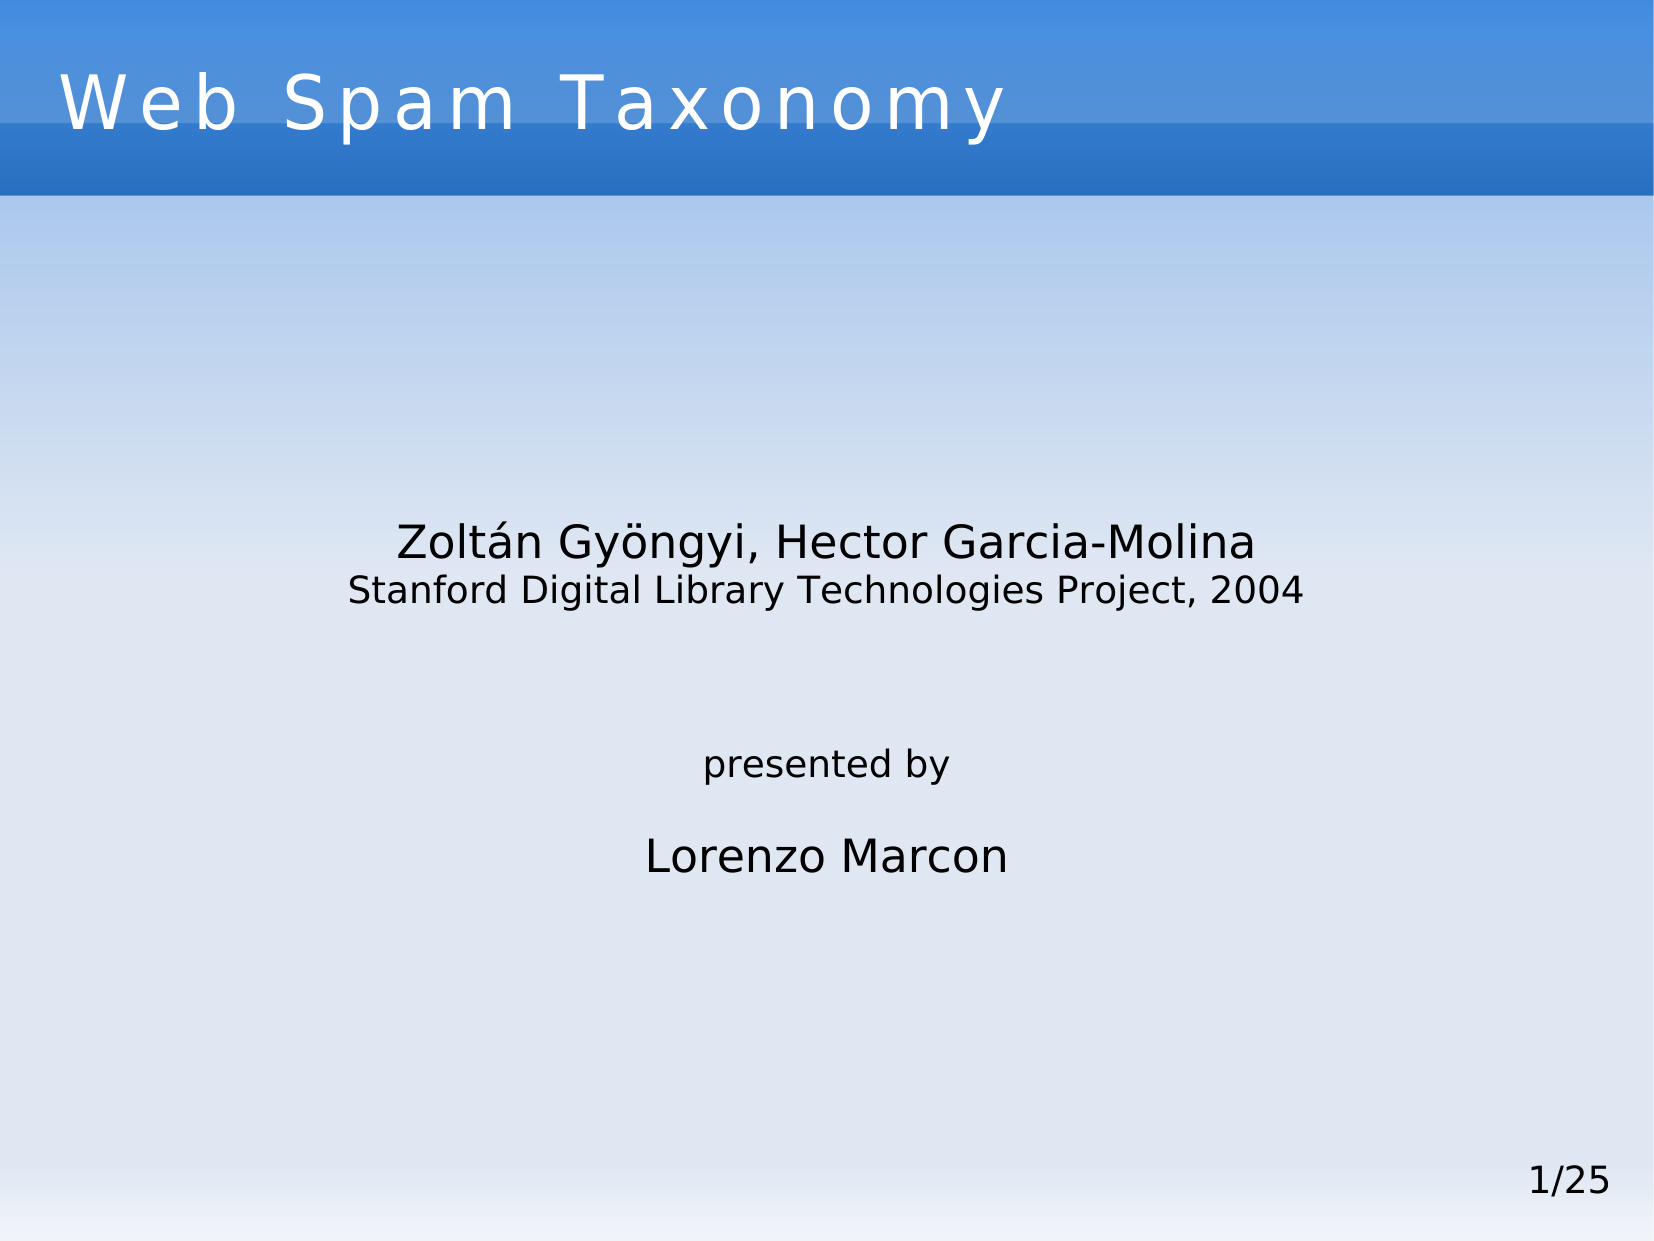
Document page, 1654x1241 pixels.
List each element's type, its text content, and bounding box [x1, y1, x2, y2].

title Web Spam Taxonomy [59, 29, 1270, 178]
text_box 1/25 [1455, 1151, 1627, 1210]
subtitle Zoltán Gyöngyi, Hector Garcia-Molina Stanford Digital Library Technologies Project, 2004 presented by Lorenzo Marcon [82, 290, 1571, 1109]
picture [0, 0, 1654, 1241]
